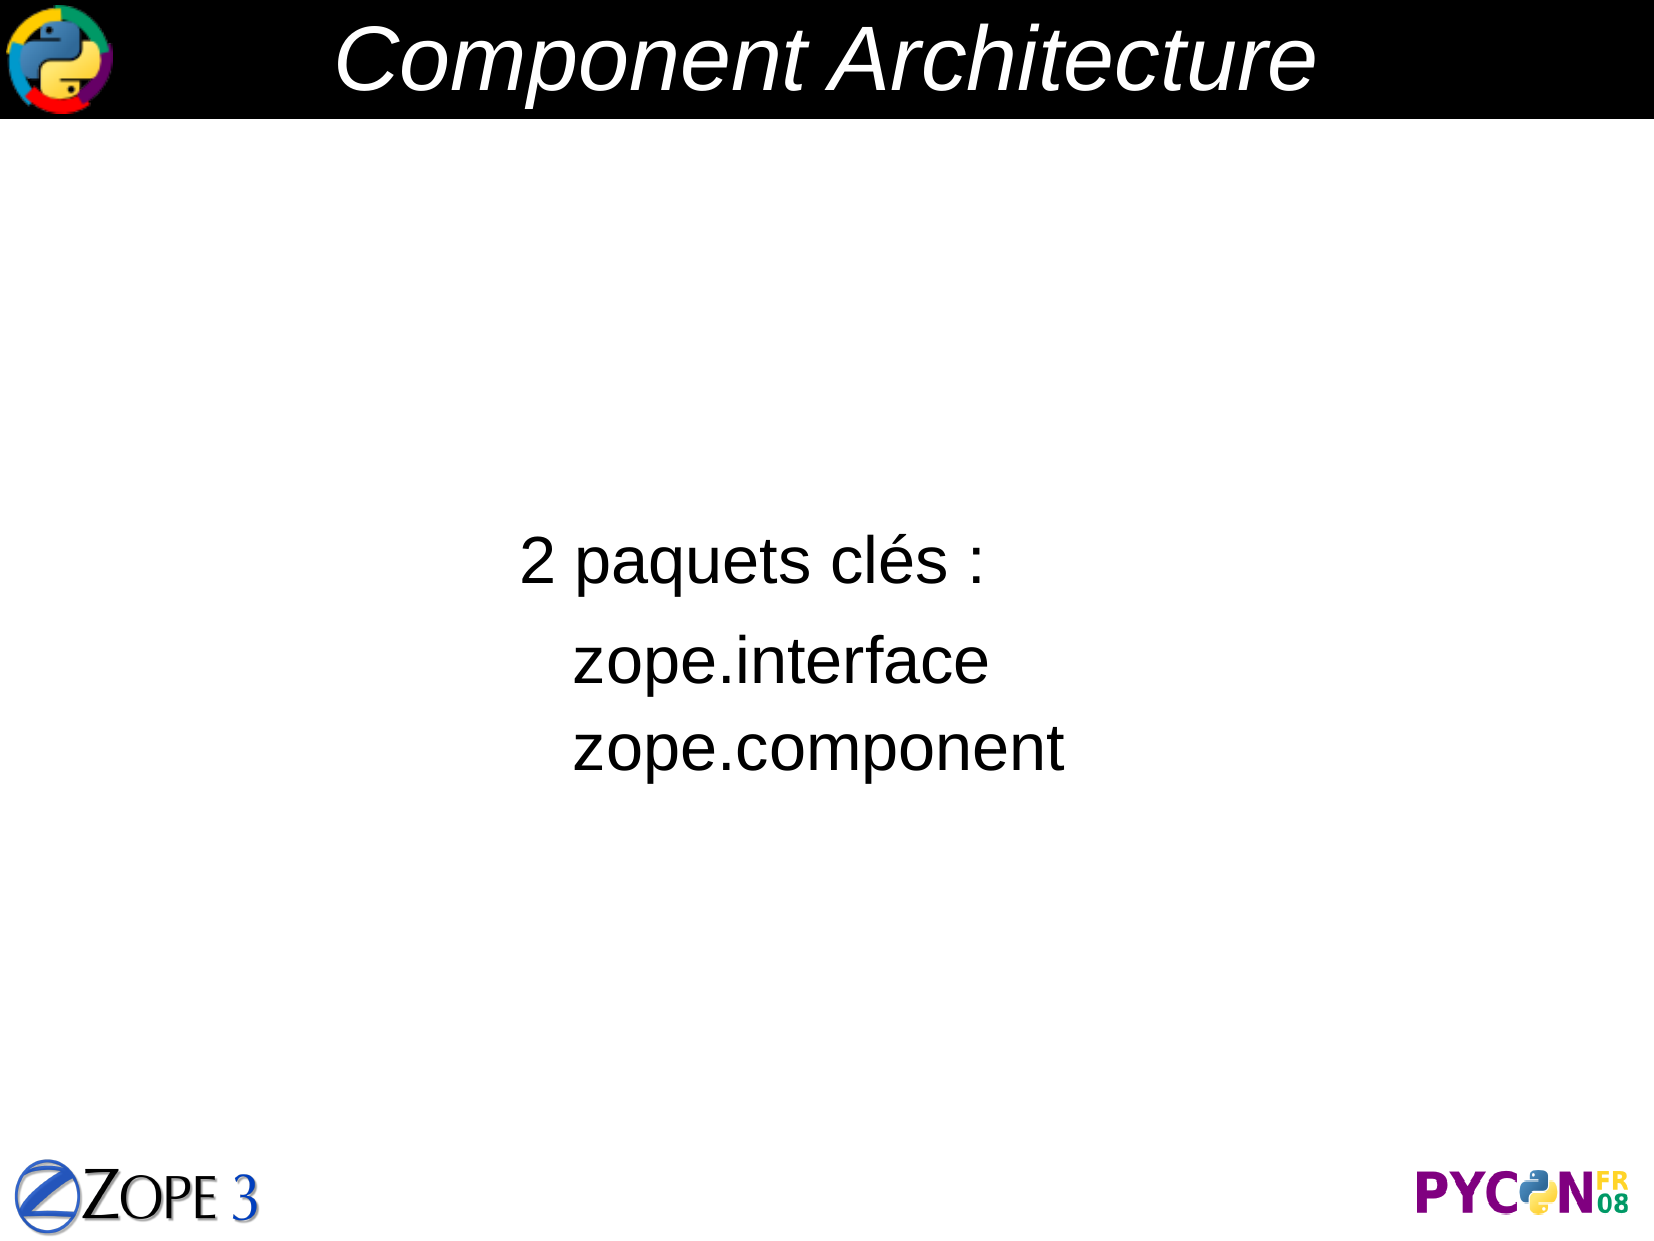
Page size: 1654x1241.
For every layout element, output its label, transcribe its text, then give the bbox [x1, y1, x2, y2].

picture [0, 1144, 266, 1241]
picture [1417, 1170, 1628, 1215]
list 2 paquets clés : zope.interface zope.component [501, 522, 1128, 798]
title Component Architecture [82, 0, 1571, 119]
picture [6, 5, 82, 114]
